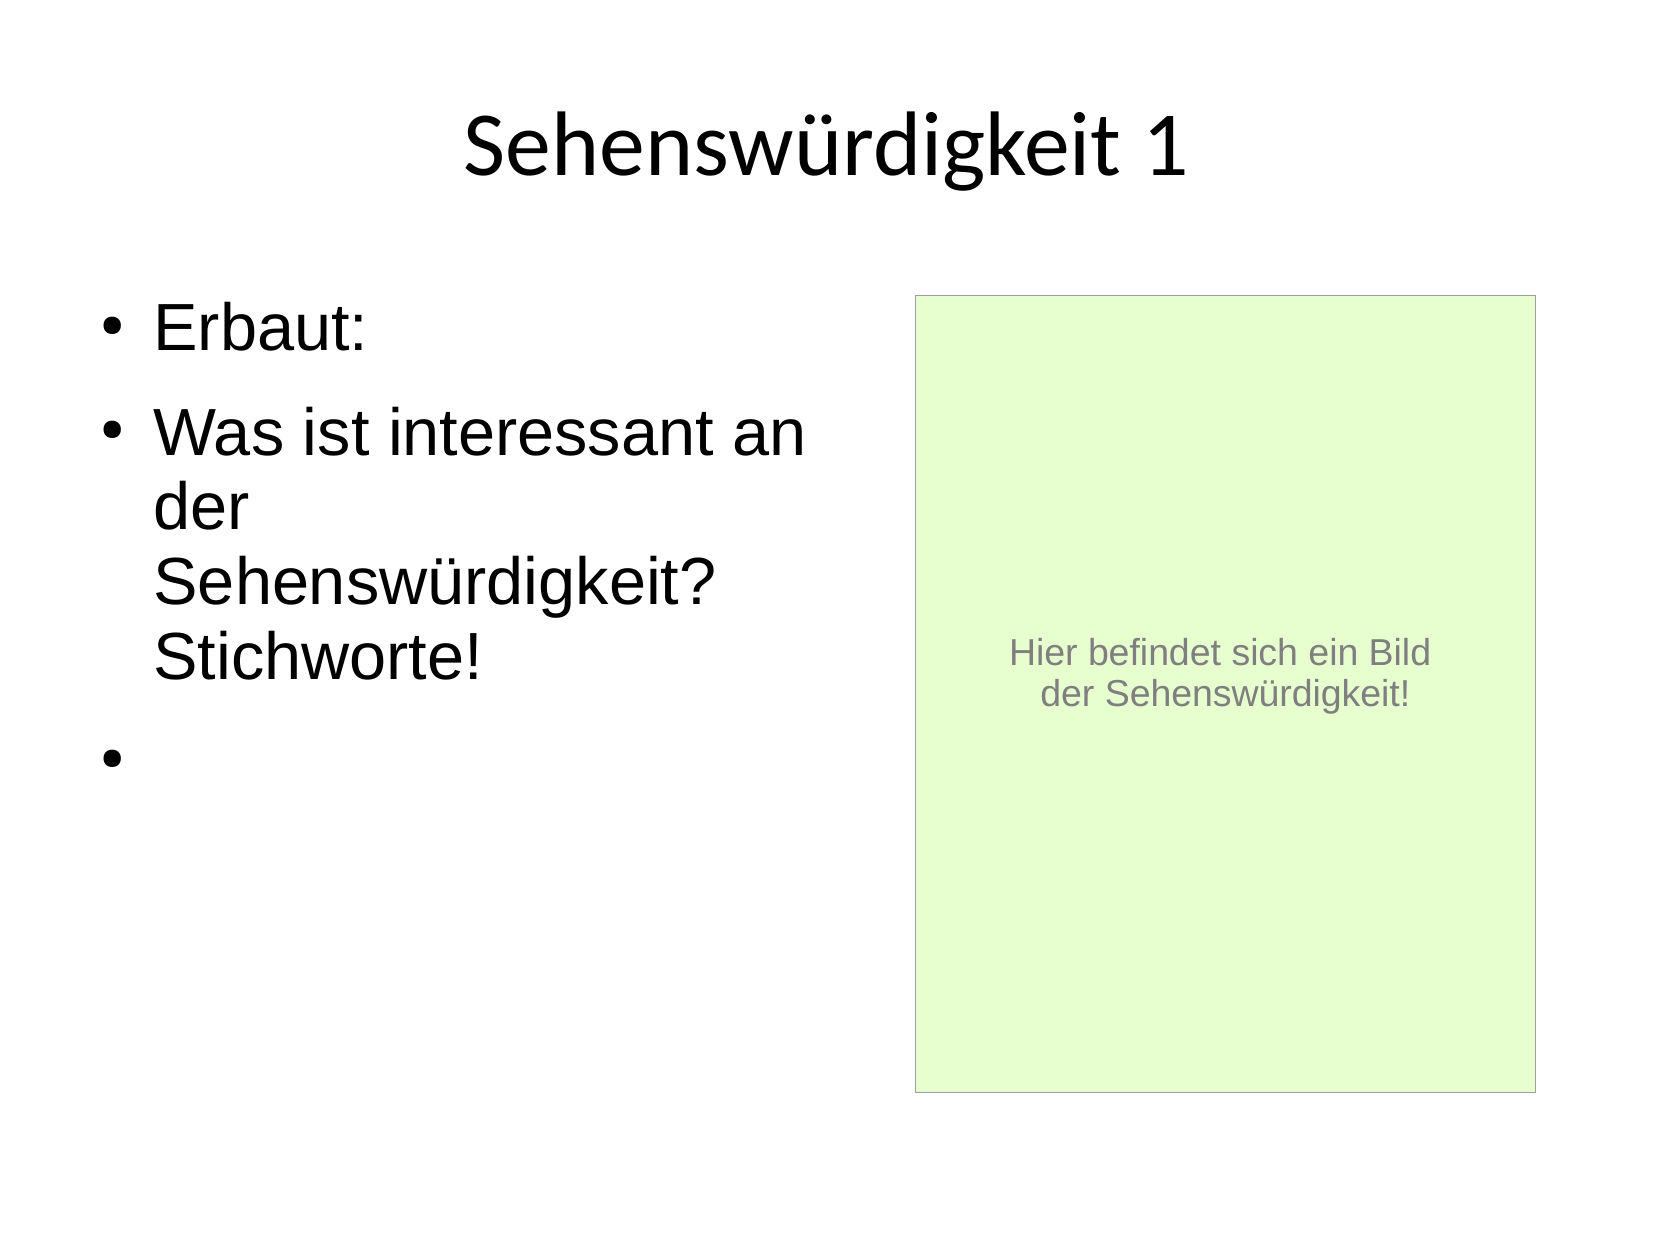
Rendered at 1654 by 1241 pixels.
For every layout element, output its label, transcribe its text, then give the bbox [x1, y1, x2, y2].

text_box Hier befindet sich ein Bild der Sehenswürdigkeit! [915, 295, 1536, 1093]
title Sehenswürdigkeit 1 [82, 49, 1571, 257]
list Erbaut: Was ist interessant an der Sehenswürdigkeit?Stichworte! [82, 290, 809, 1010]
